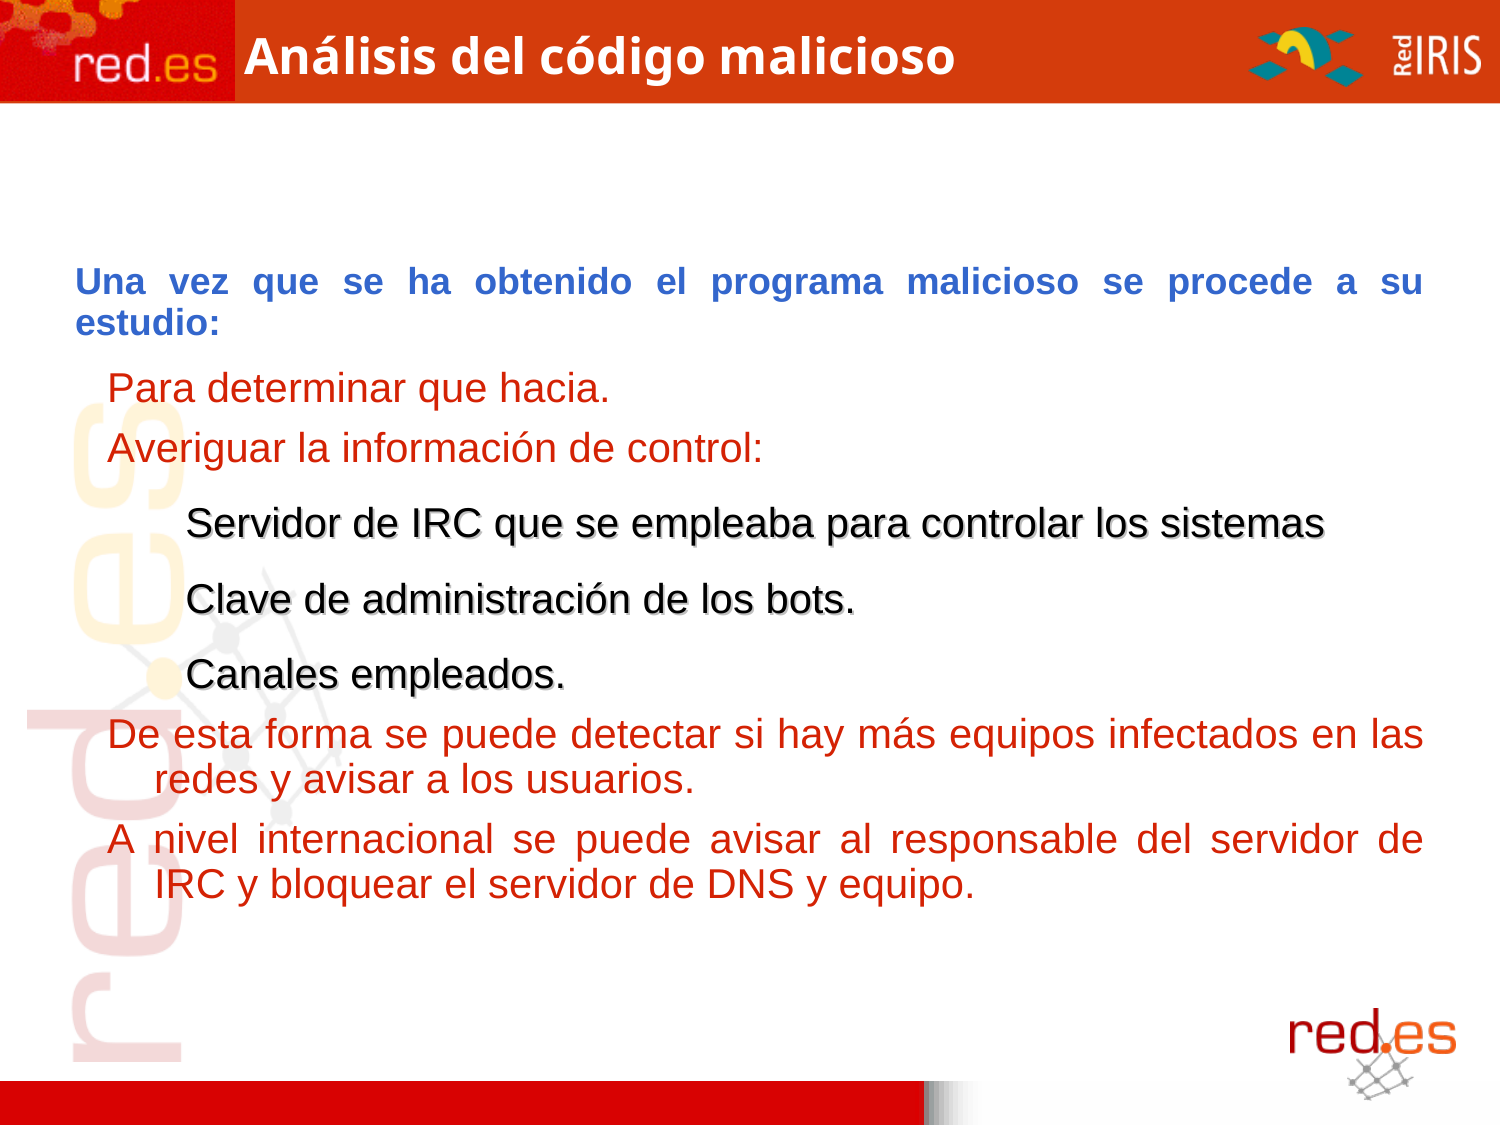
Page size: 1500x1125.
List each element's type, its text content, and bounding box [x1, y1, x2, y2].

picture [0, 0, 235, 101]
picture [0, 1008, 1500, 1125]
title Análisis del código malicioso [244, 0, 1412, 121]
picture [1412, 27, 1481, 87]
picture [27, 400, 345, 1062]
list Una vez que se ha obtenido el programa malicioso se procede a su estudio: Para determinar que hacia. Averiguar la información de control: Servidor de IRC que se empleaba para controlar los sistemas Clave de administración de los bots. Canales empleados. De esta forma se puede detectar si hay más equipos infectados en las redes y avisar a los usuarios. A nivel internacional se puede avisar al responsable del servidor de IRC y bloquear el servidor de DNS y equipo. [75, 262, 1426, 1006]
